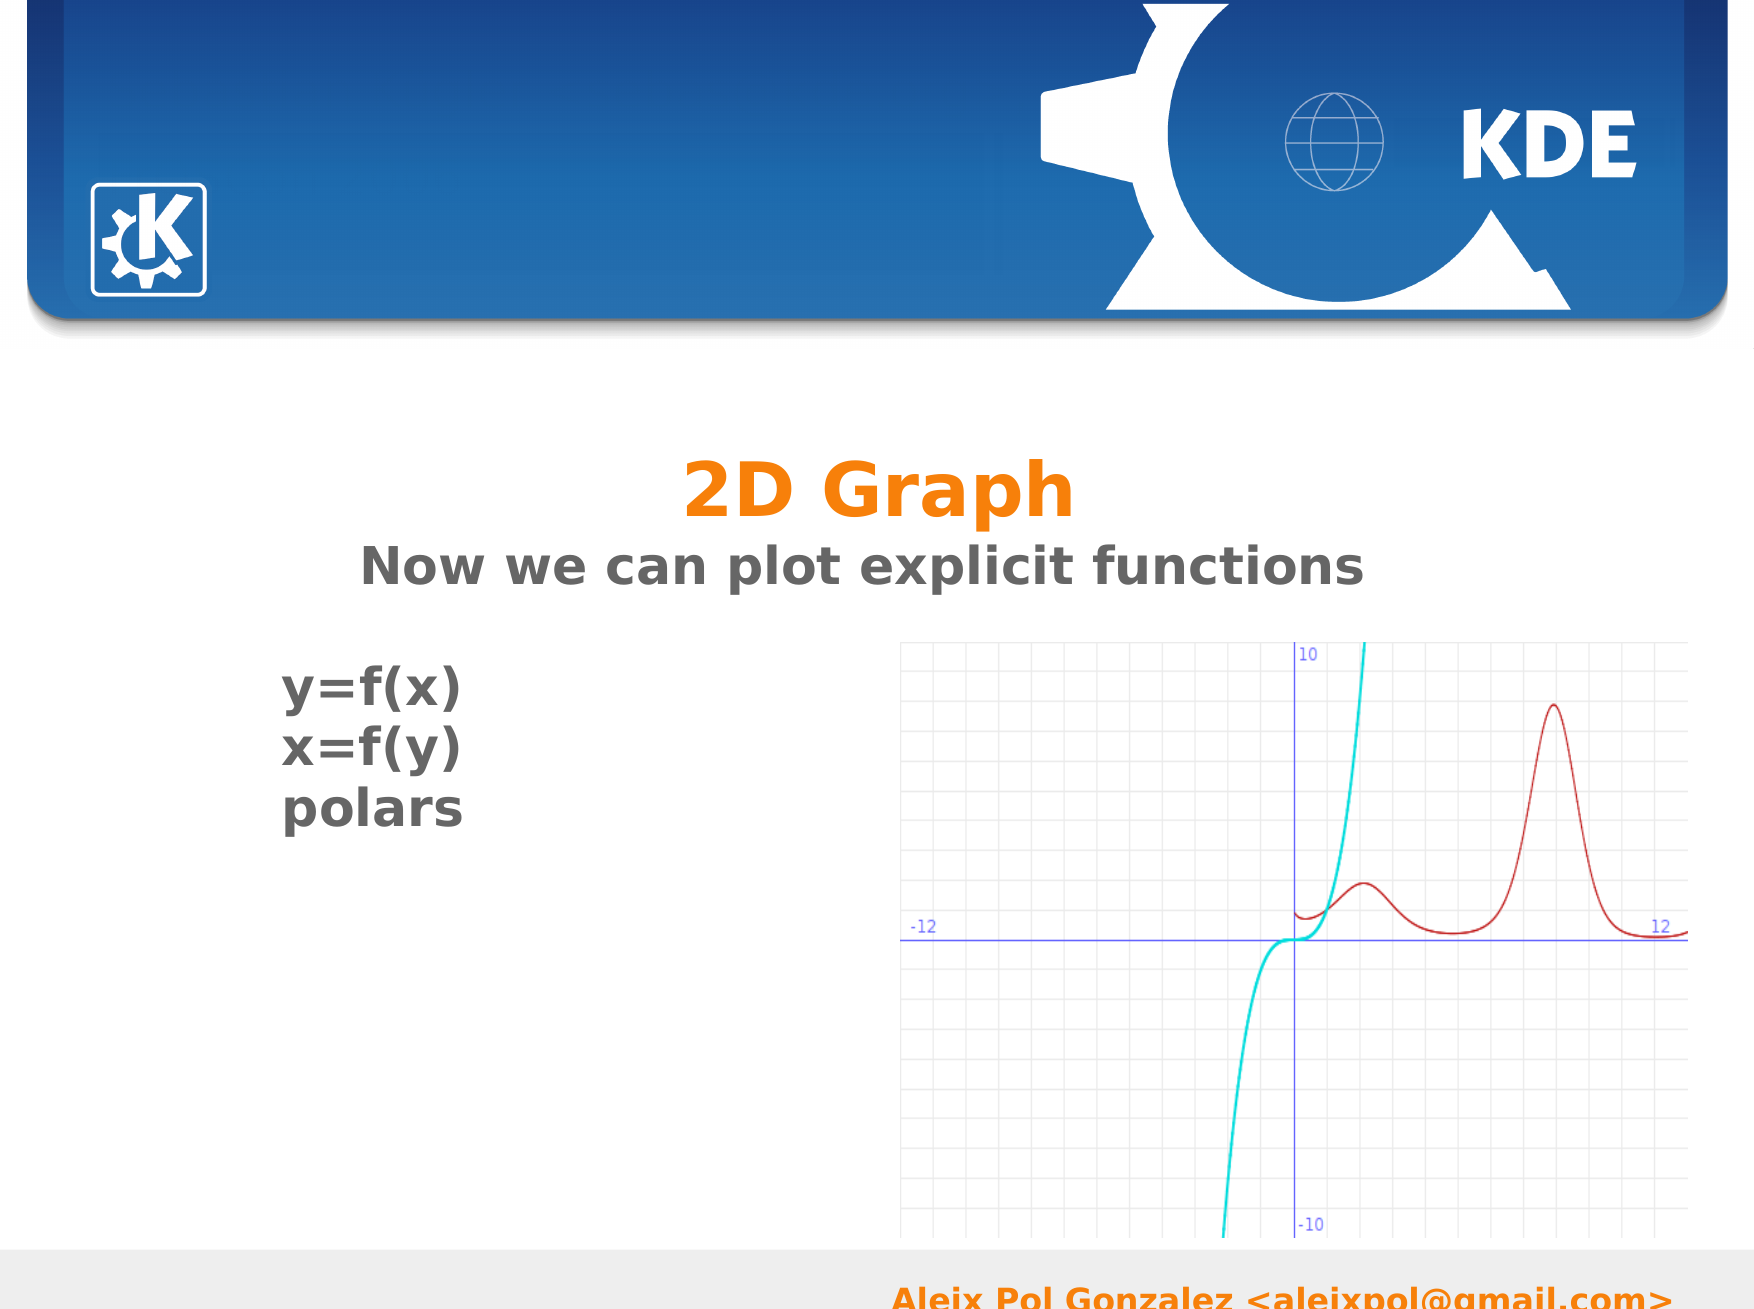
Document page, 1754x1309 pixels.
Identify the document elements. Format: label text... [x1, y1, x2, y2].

picture [900, 642, 1688, 1238]
picture [0, 0, 1754, 349]
text_box Now we can plot explicit functions y=f(x) x=f(y) polars [220, 485, 1459, 950]
text_box 2D Graph [122, 395, 1606, 499]
